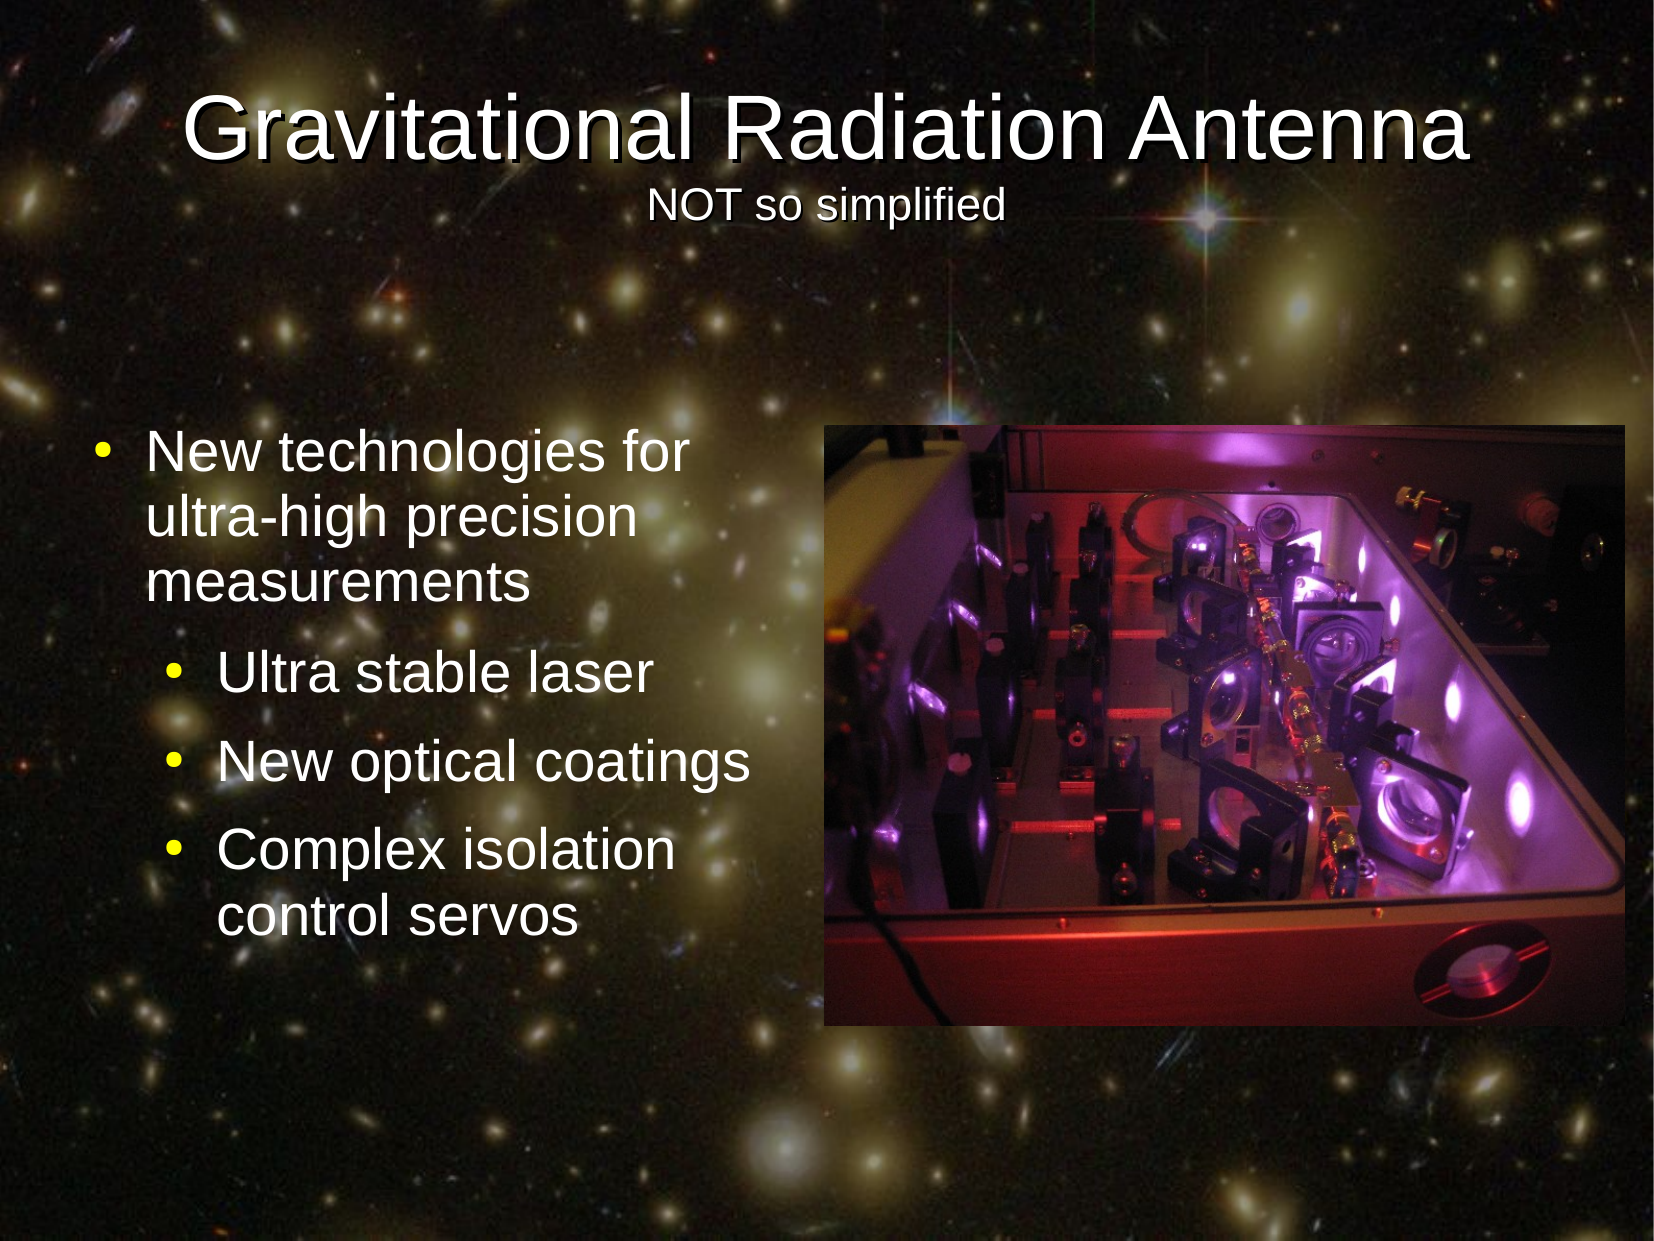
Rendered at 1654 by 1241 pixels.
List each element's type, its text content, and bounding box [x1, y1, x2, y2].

list New technologies for ultra-high precision measurements Ultra stable laser New optical coatings Complex isolation control servos [75, 418, 802, 1051]
title Gravitational Radiation Antenna NOT so simplified [82, 49, 1571, 257]
picture [0, 0, 1654, 1241]
